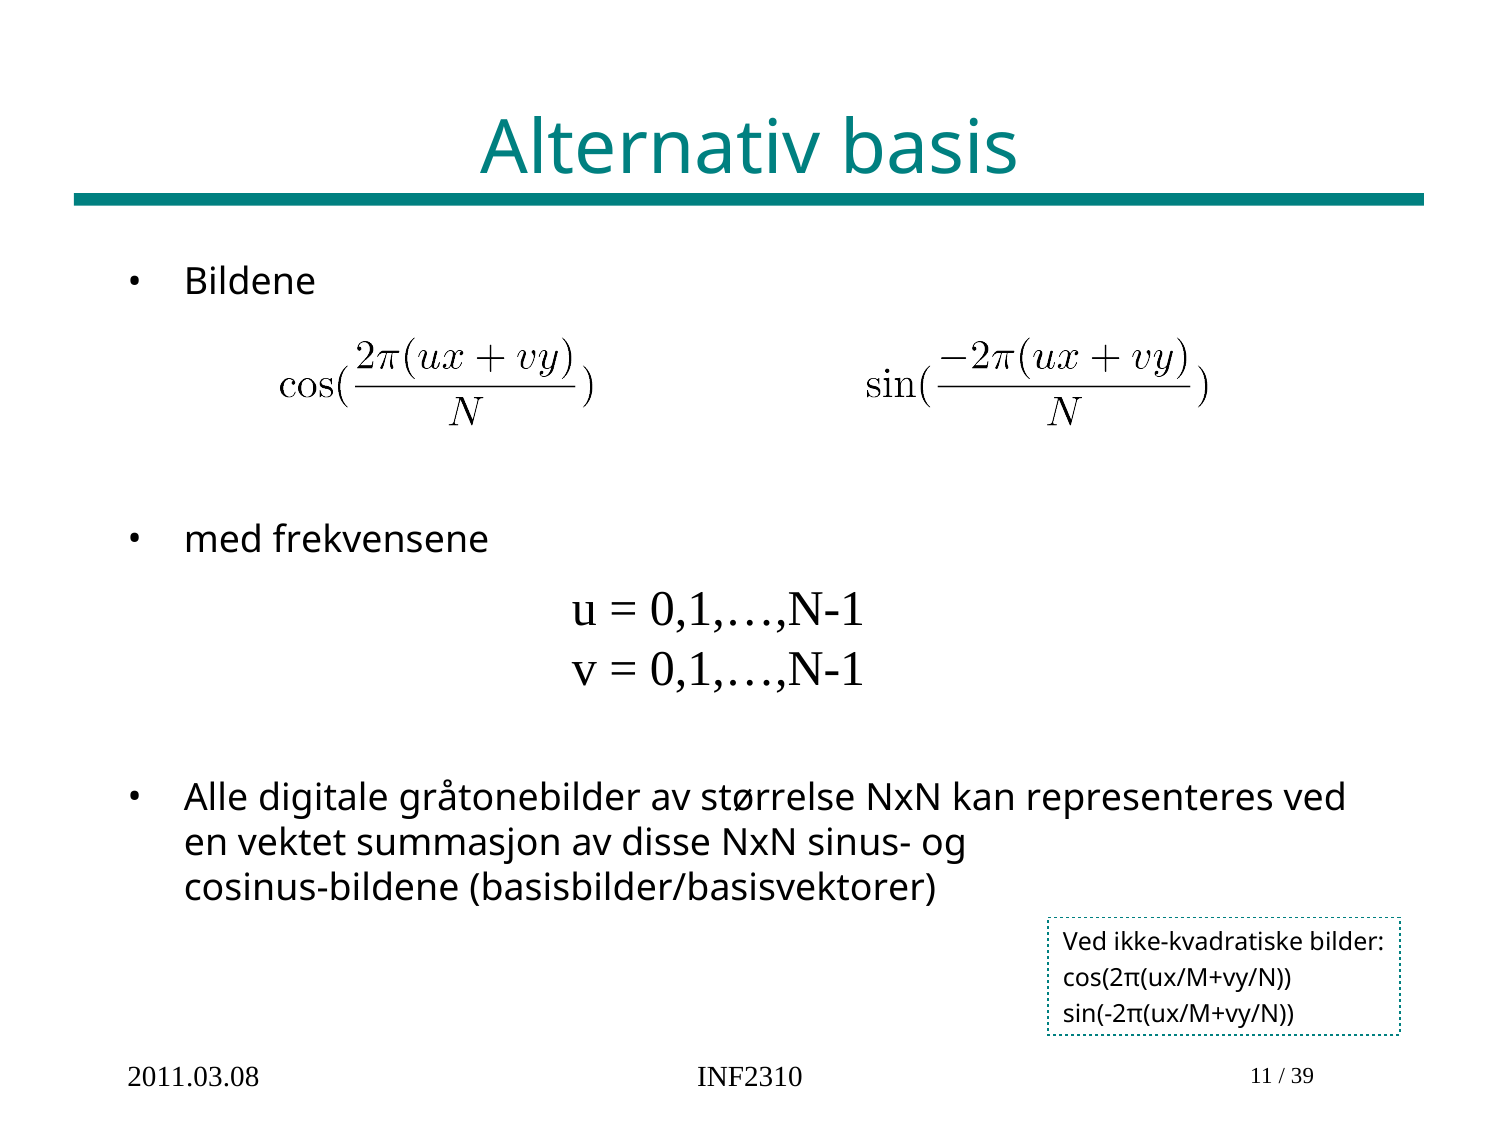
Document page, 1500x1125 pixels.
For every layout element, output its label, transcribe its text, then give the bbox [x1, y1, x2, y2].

text_box INF2310 [512, 1049, 988, 1101]
text_box u = 0,1,…,N-1 v = 0,1,…,N-1 [557, 567, 881, 704]
list Bildene med frekvensene Alle digitale gråtonebilder av størrelse NxN kan representeres ved en vektet summasjon av disse NxN sinus- og cosinus-bildene (basisbilder/basisvektorer) [112, 249, 1388, 1038]
title Alternativ basis [112, 62, 1388, 226]
text_box Ved ikke-kvadratiske bilder: cos(2π(ux/M+vy/N)) sin(-2π(ux/M+vy/N)) [1048, 917, 1400, 1036]
picture [275, 331, 601, 428]
picture [862, 331, 1217, 428]
